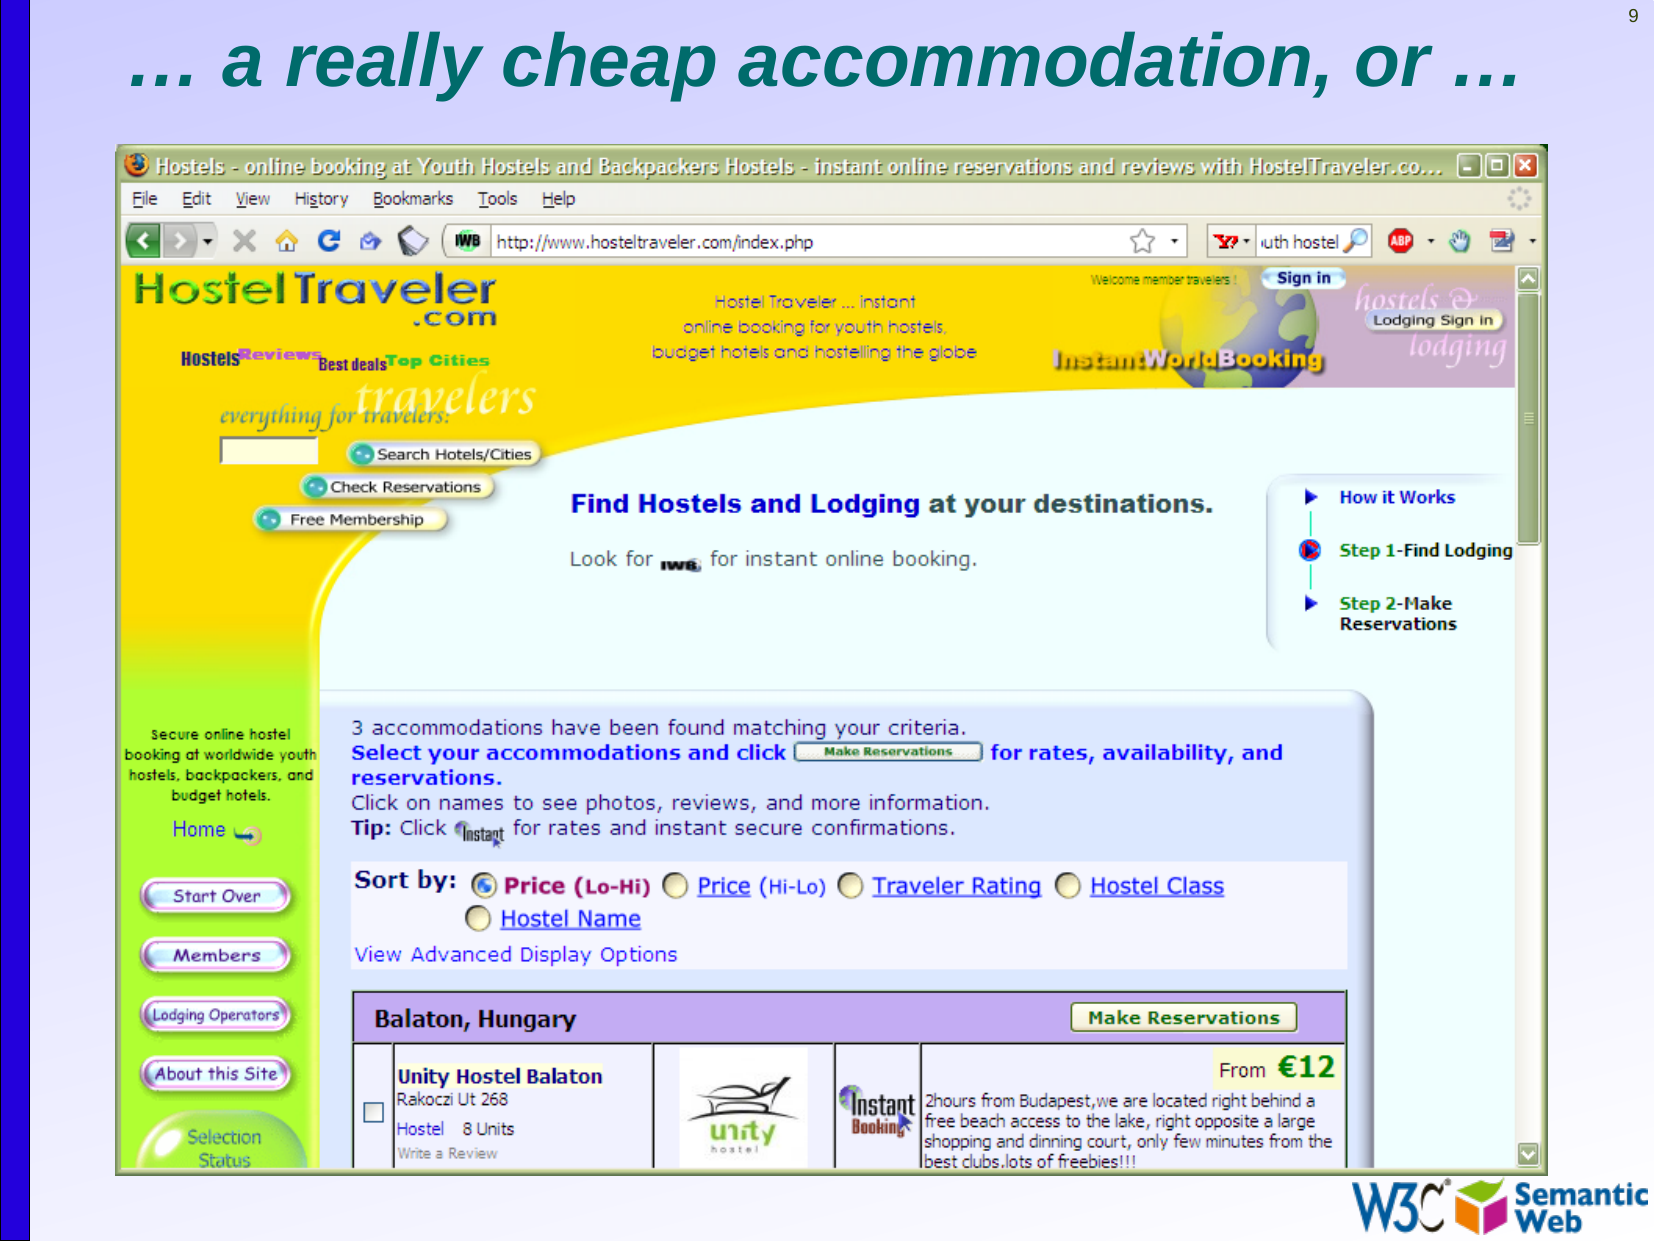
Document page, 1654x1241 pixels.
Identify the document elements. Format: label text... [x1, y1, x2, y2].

title … a really cheap accommodation, or … [0, 0, 1654, 119]
picture [115, 144, 1648, 1235]
